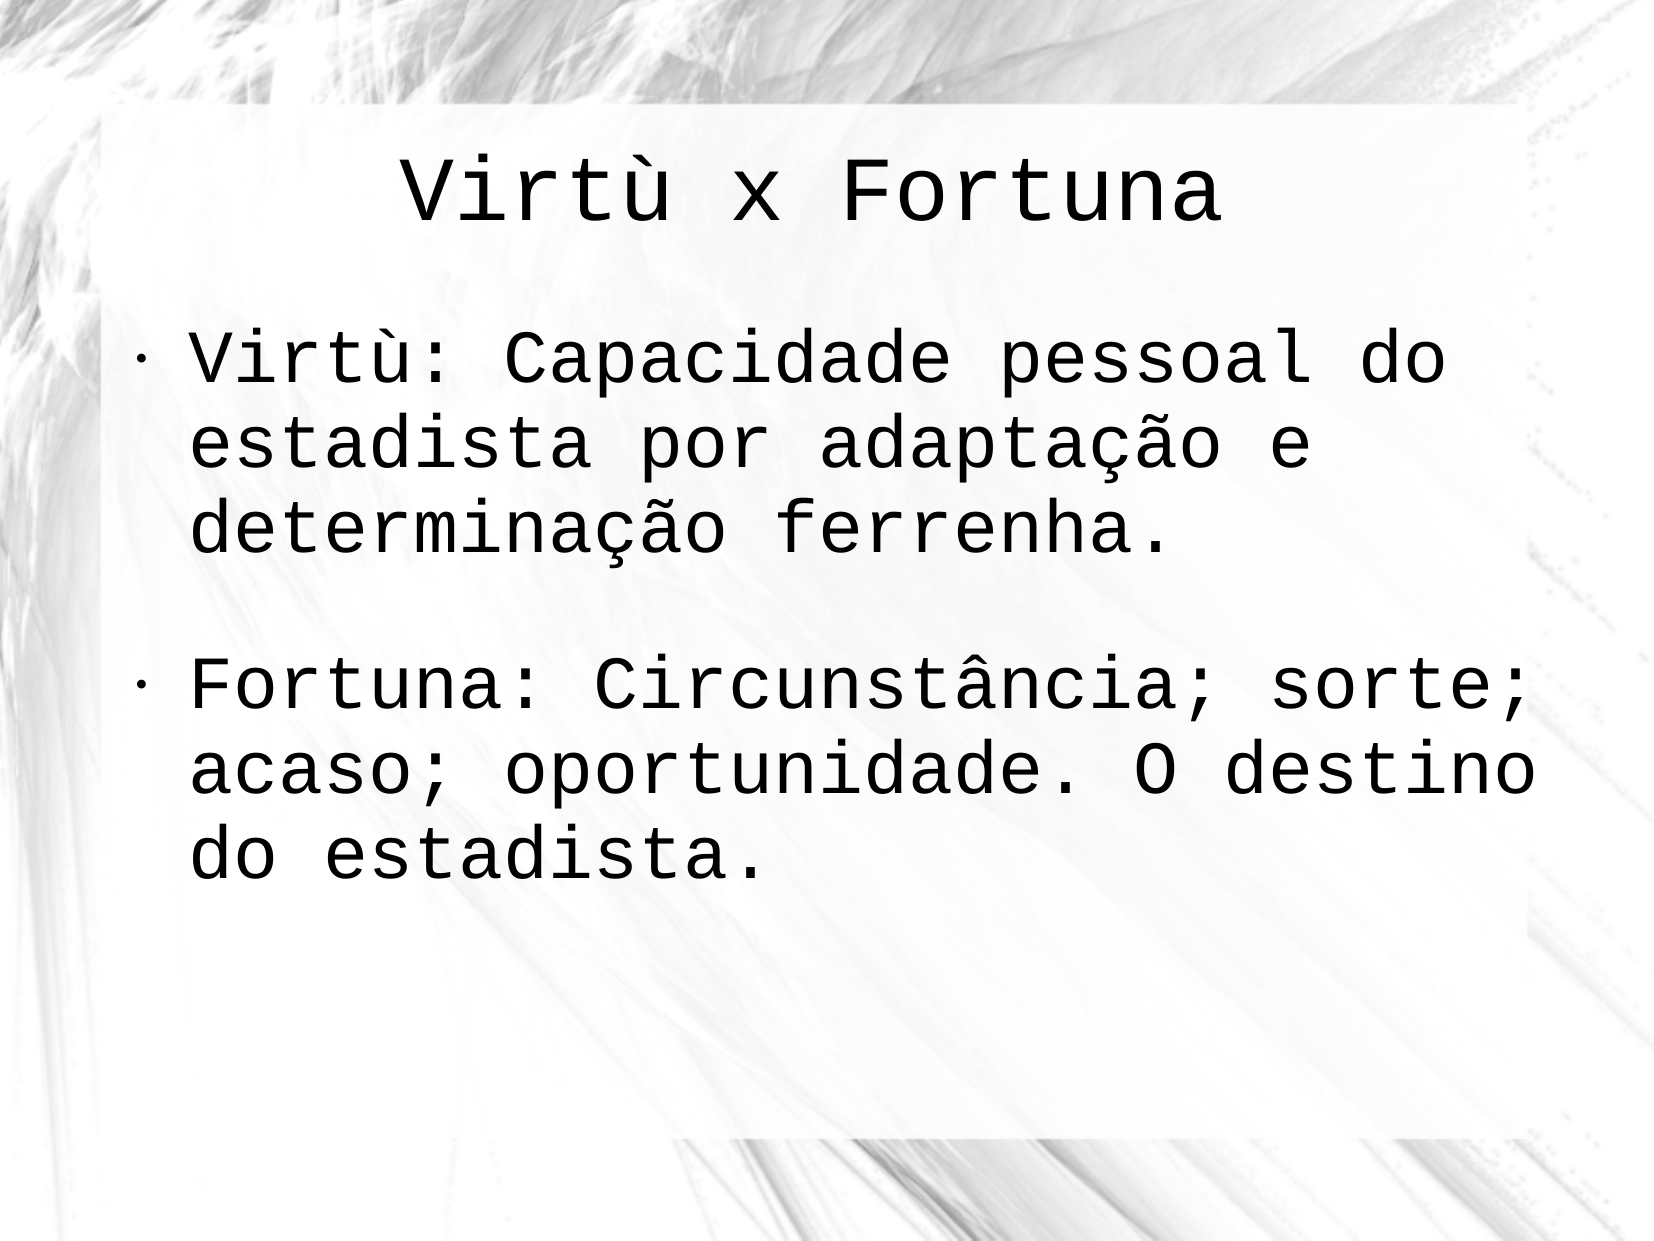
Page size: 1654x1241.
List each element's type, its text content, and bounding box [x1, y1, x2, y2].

list Virtù: Capacidade pessoal do estadista por adaptação e determinação ferrenha. [118, 319, 1571, 618]
title Virtù x Fortuna [118, 112, 1506, 281]
picture [0, 0, 1654, 1241]
list Fortuna: Circunstância; sorte; acaso; oportunidade. O destino do estadista. [118, 646, 1571, 945]
